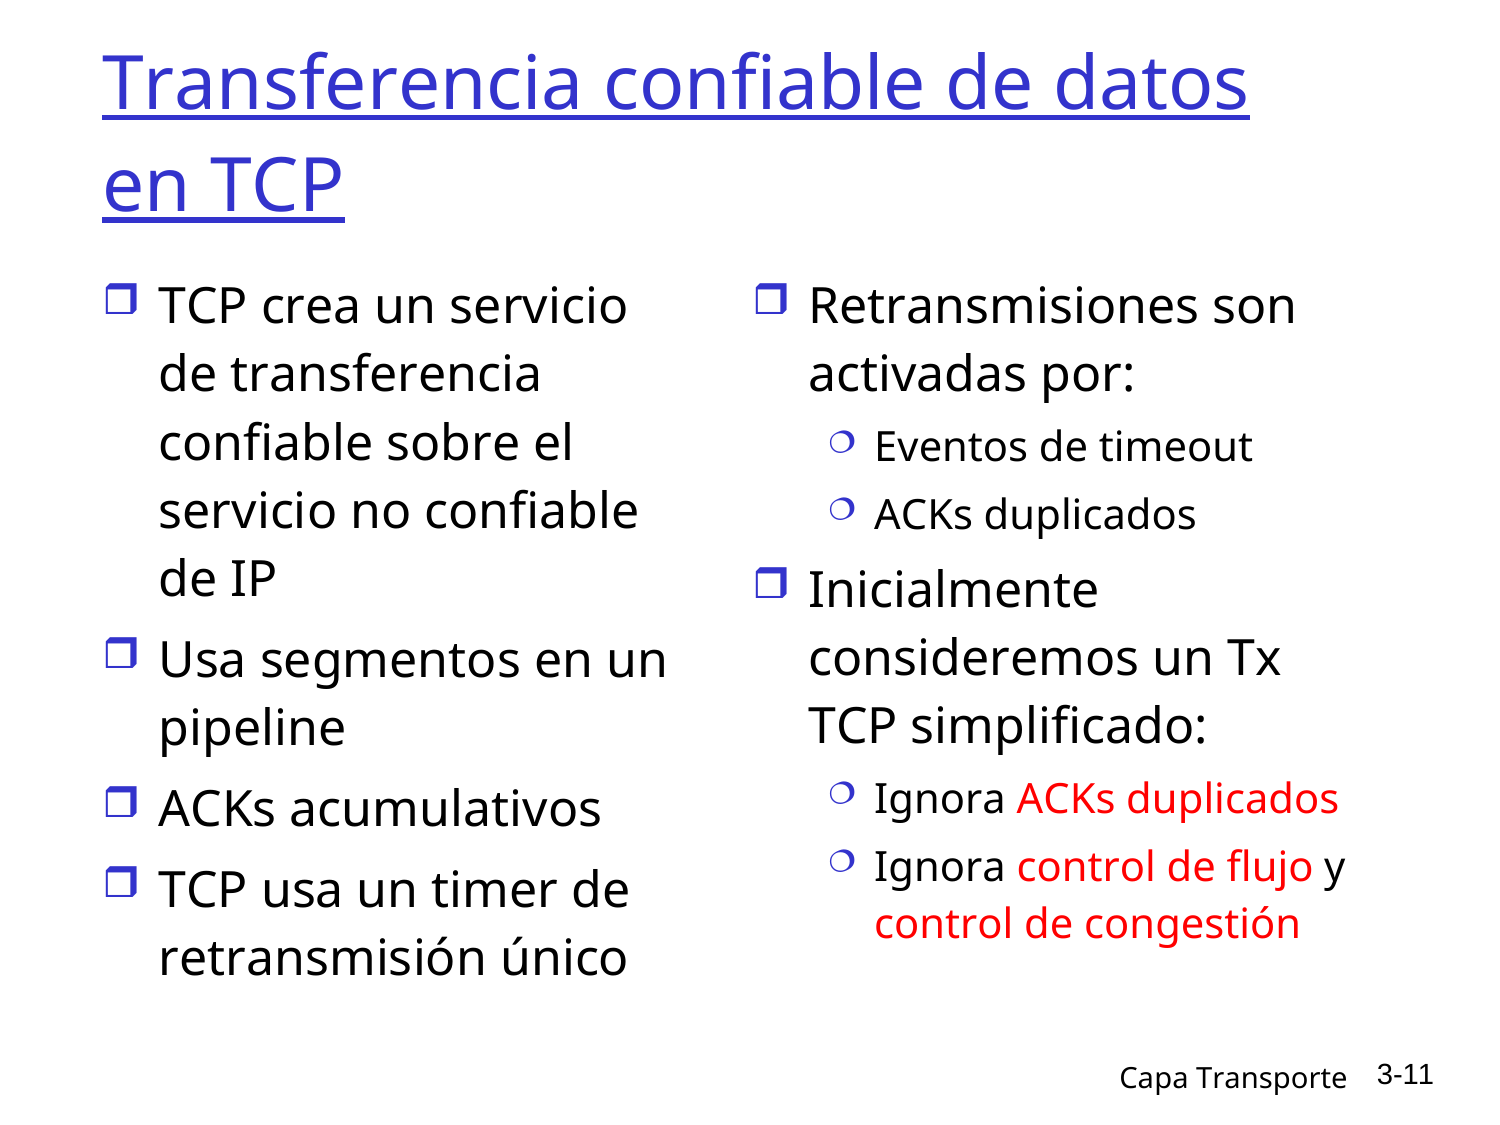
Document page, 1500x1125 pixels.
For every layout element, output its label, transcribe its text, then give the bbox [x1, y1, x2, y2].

title Transferencia confiable de datos en TCP [87, 36, 1363, 227]
list TCP crea un servicio de transferencia confiable sobre el servicio no confiable de IP Usa segmentos en un pipeline ACKs acumulativos TCP usa un timer de retransmisión único [87, 262, 713, 1026]
list Retransmisiones son activadas por: Eventos de timeout ACKs duplicados Inicialmente consideremos un Tx TCP simplificado: Ignora ACKs duplicados Ignora control de flujo y control de congestión [737, 262, 1363, 1026]
